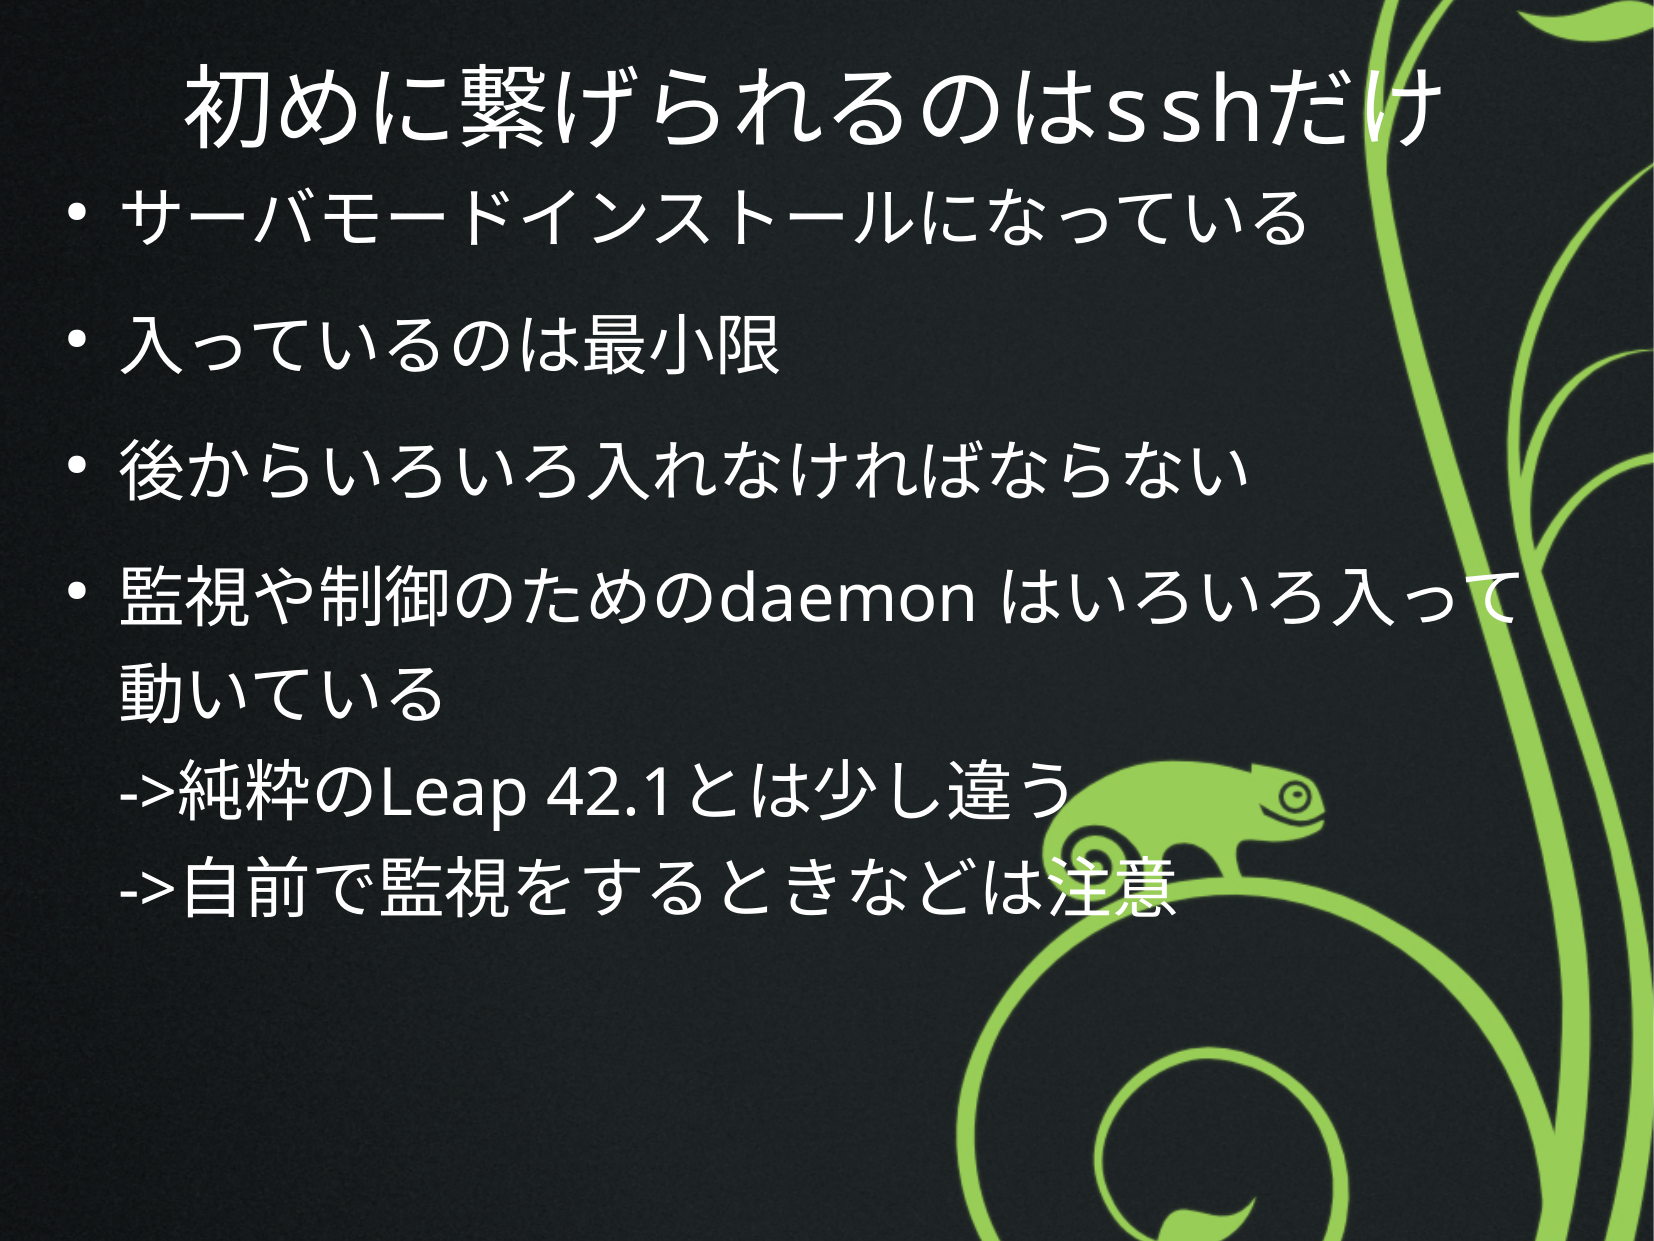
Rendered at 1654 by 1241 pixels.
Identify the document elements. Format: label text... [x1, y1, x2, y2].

title 初めに繋げられるのはsshだけ [47, 49, 1583, 154]
list サーバモードインストールになっている 入っているのは最小限 後からいろいろ入れなければならない 監視や制御のためのdaemon はいろいろ入って動いている ->純粋のLeap 42.1とは少し違う ->自前で監視をするときなどは注意 [47, 165, 1583, 1111]
picture [0, 0, 1654, 1241]
